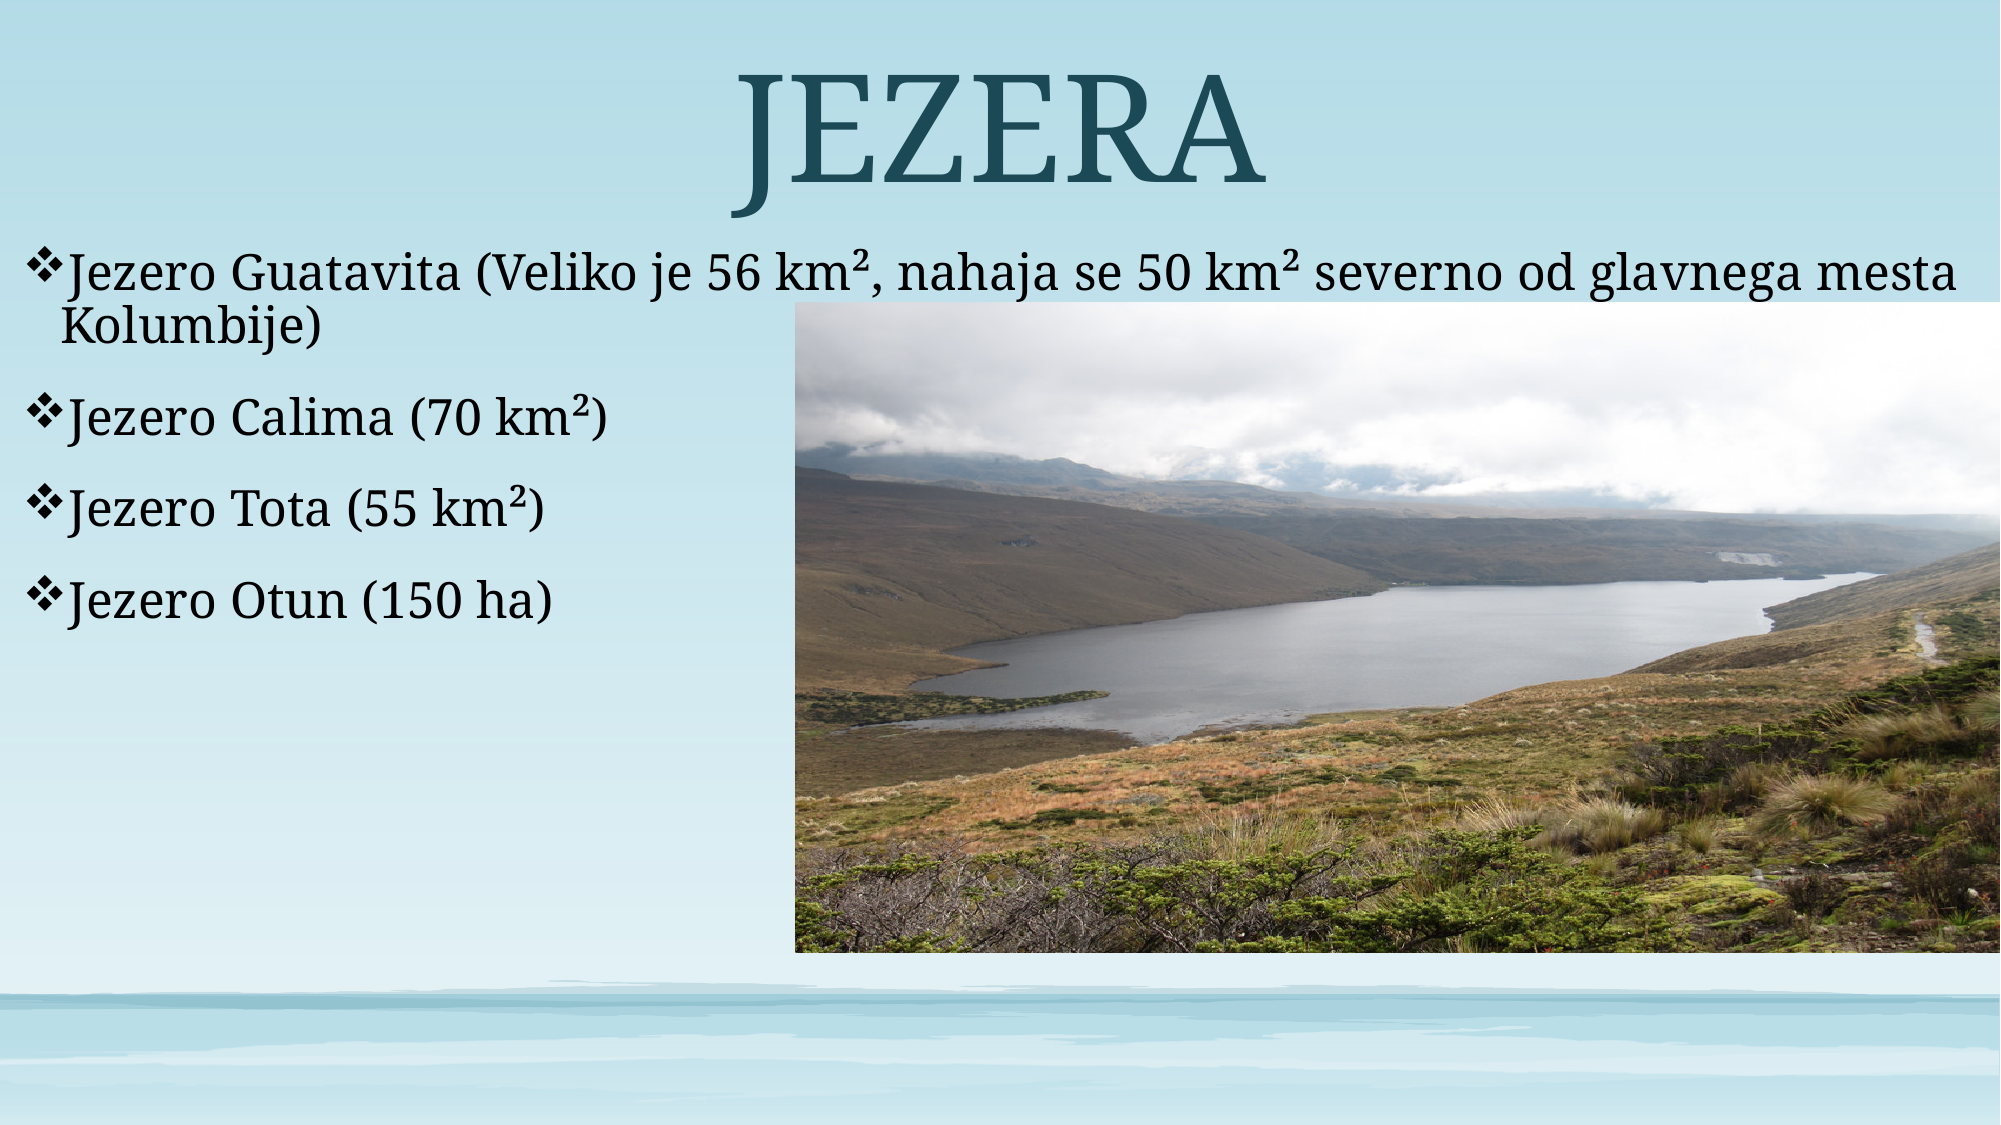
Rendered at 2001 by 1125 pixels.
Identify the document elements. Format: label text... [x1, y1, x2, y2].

picture [795, 302, 2000, 953]
title JEZERA [219, 43, 1780, 222]
list Jezero Guatavita (Veliko je 56 km², nahaja se 50 km² severno od glavnega mesta Kolumbije) Jezero Calima (70 km²) Jezero Tota (55 km²) Jezero Otun (150 ha) [0, 239, 2000, 1125]
